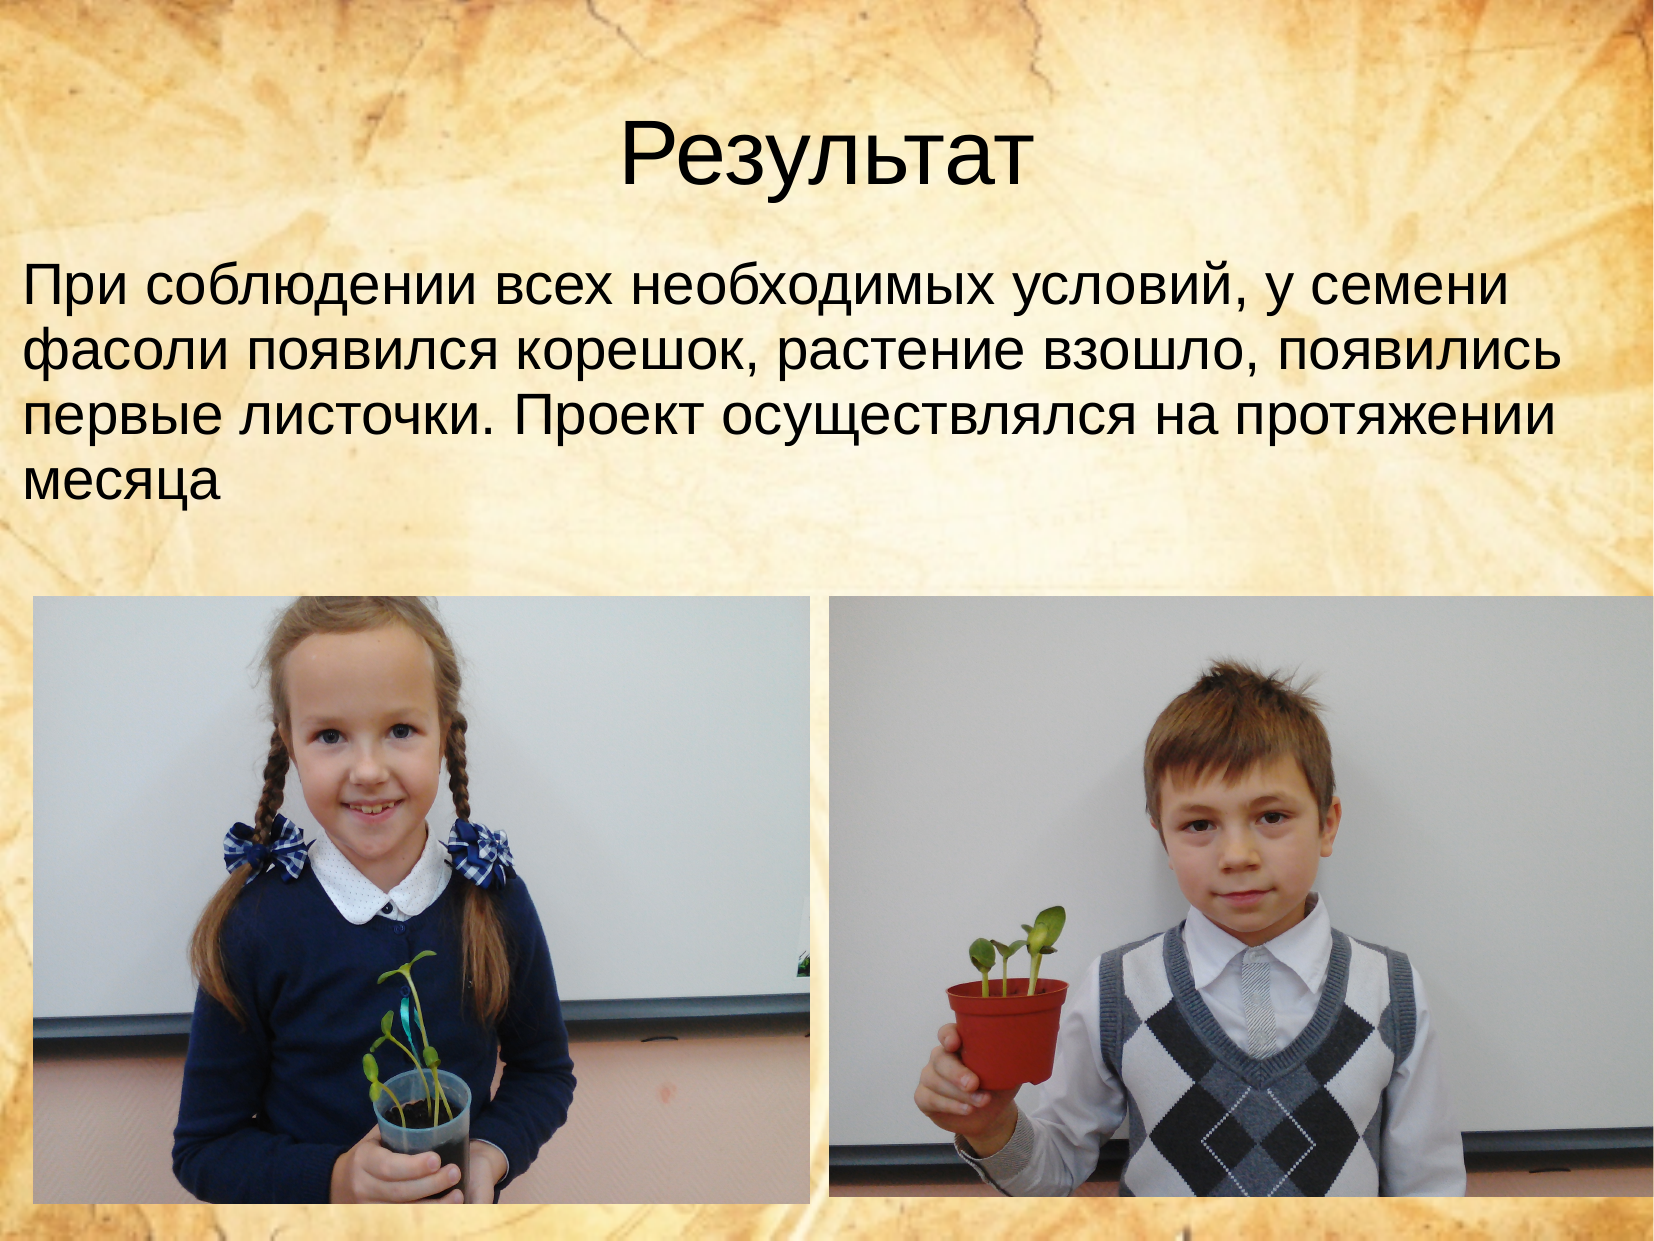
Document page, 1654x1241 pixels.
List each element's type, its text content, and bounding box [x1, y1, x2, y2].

picture [0, 0, 1654, 1241]
title Результат [82, 49, 1571, 244]
text_box При соблюдении всех необходимых условий, у семени фасоли появился корешок, растение взошло, появились первые листочки. Проект осуществлялся на протяжении месяца [7, 244, 1654, 568]
